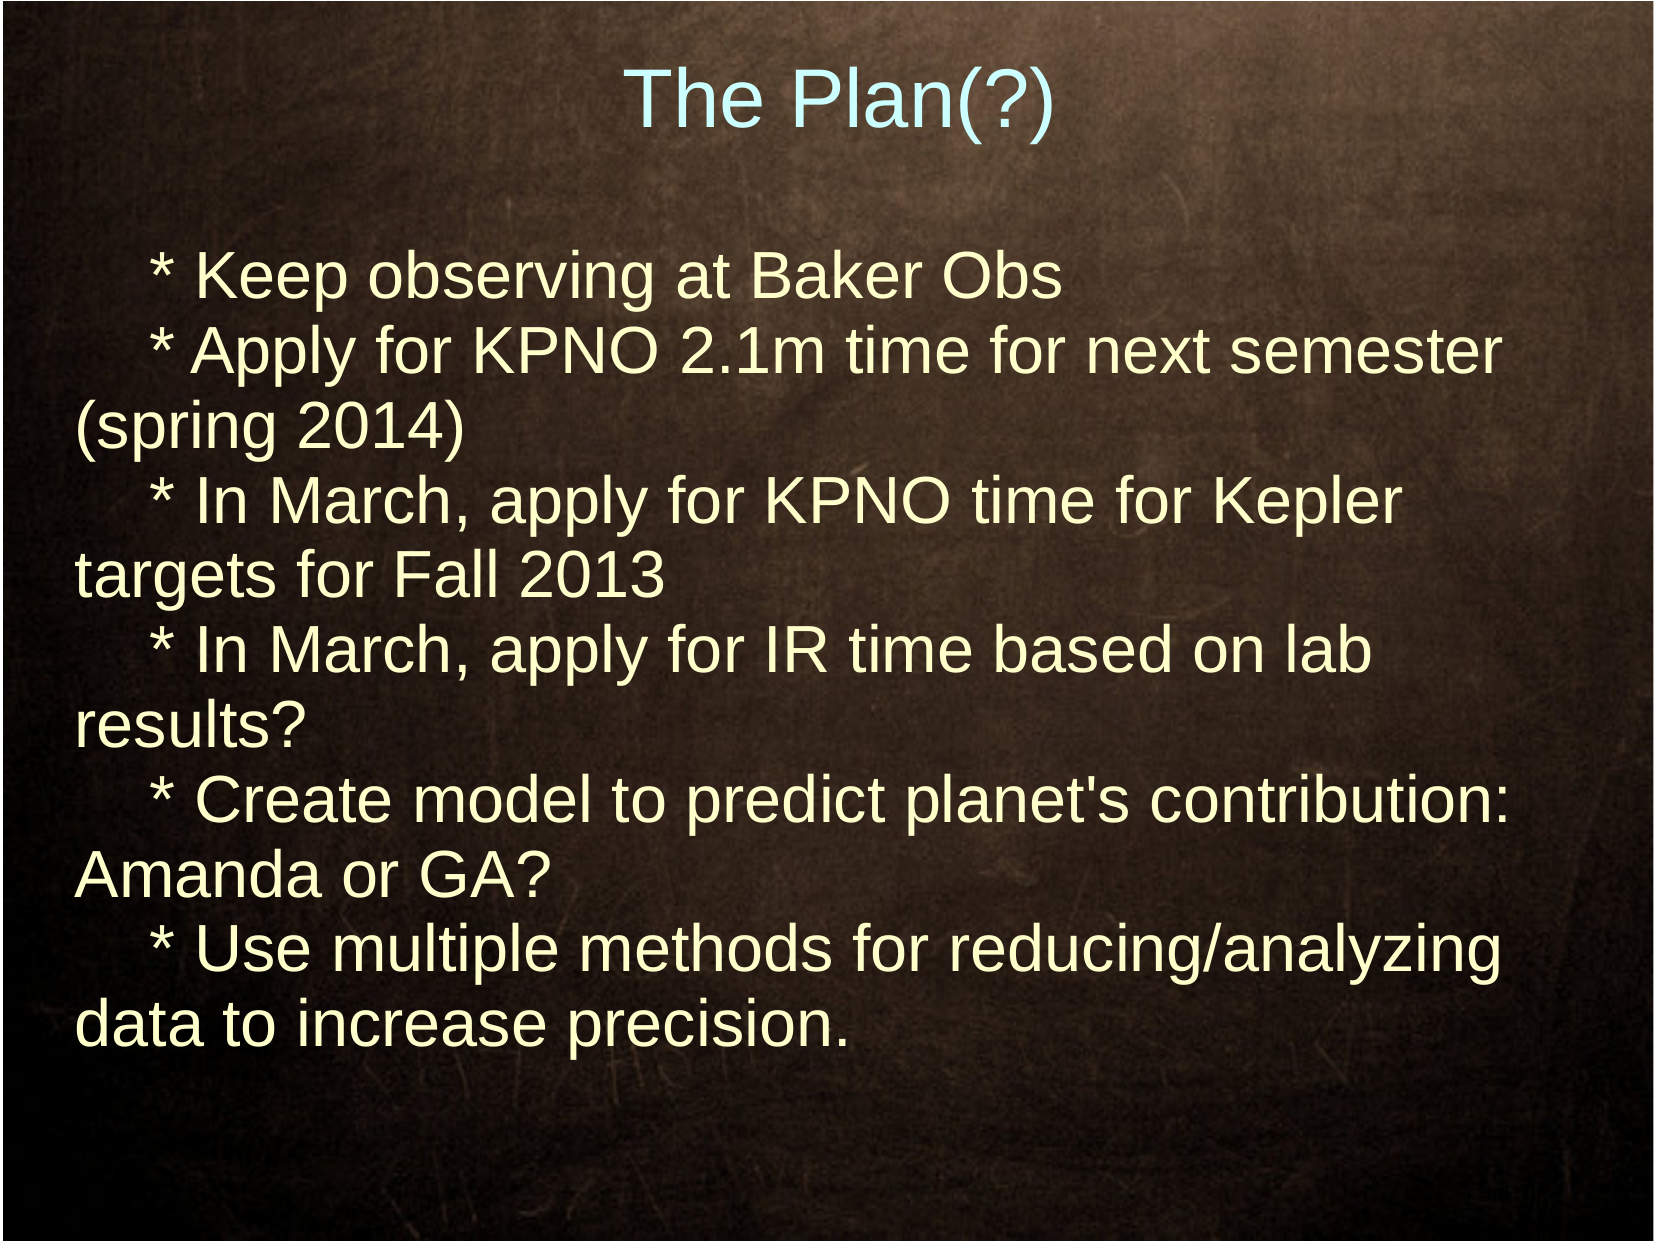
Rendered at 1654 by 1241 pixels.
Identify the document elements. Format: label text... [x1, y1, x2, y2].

text_box The Plan(?) * Keep observing at Baker Obs * Apply for KPNO 2.1m time for next semester (spring 2014) * In March, apply for KPNO time for Kepler targets for Fall 2013 * In March, apply for IR time based on lab results? * Create model to predict planet's contribution: Amanda or GA? * Use multiple methods for reducing/analyzing data to increase precision. [60, 45, 1621, 1069]
picture [3, 1, 1654, 1241]
